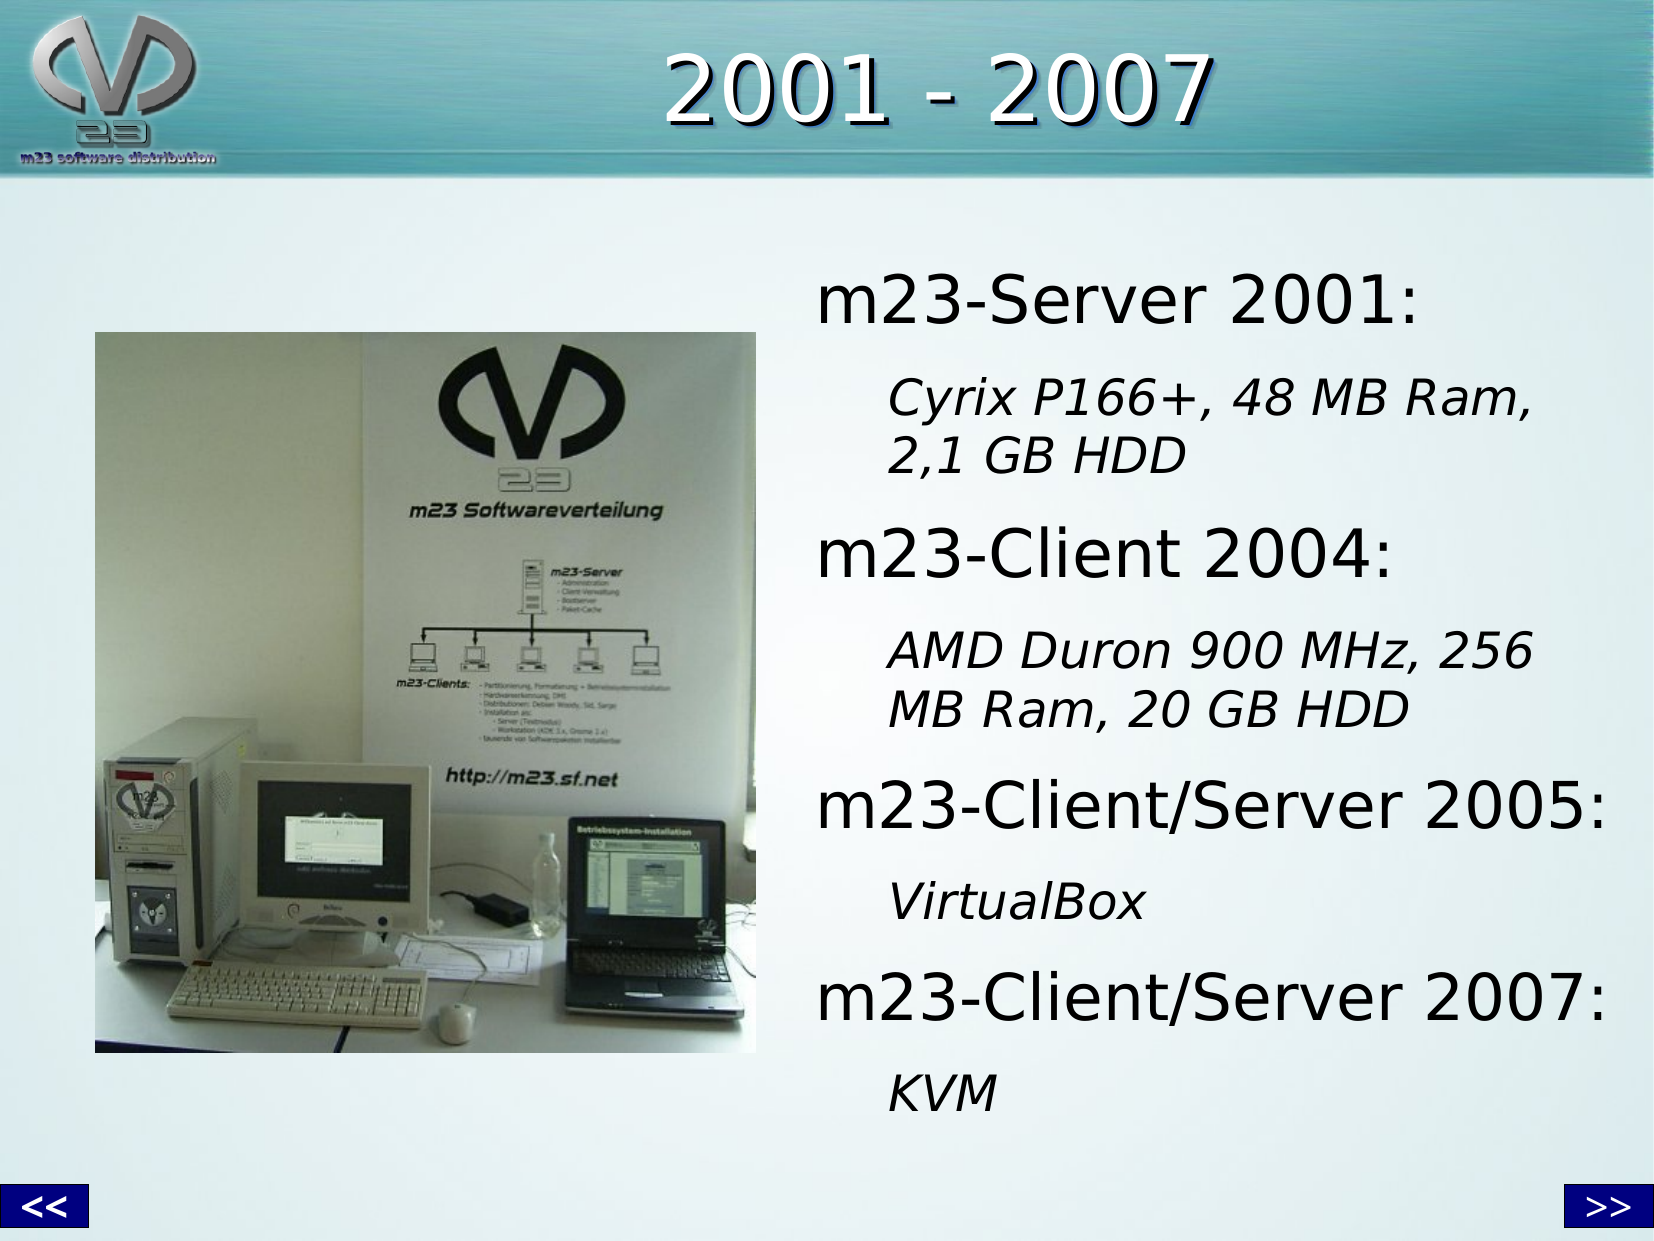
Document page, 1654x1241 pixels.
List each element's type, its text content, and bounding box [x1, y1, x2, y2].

text_box m23-Server 2001: Cyrix P166+, 48 MB Ram, 2,1 GB HDD m23-Client 2004: AMD Duron 900 MHz, 256 MB Ram, 20 GB HDD m23-Client/Server 2005: VirtualBox m23-Client/Server 2007: KVM [814, 261, 1619, 1124]
picture [0, 0, 1654, 1241]
title 2001 - 2007 [224, 2, 1654, 178]
